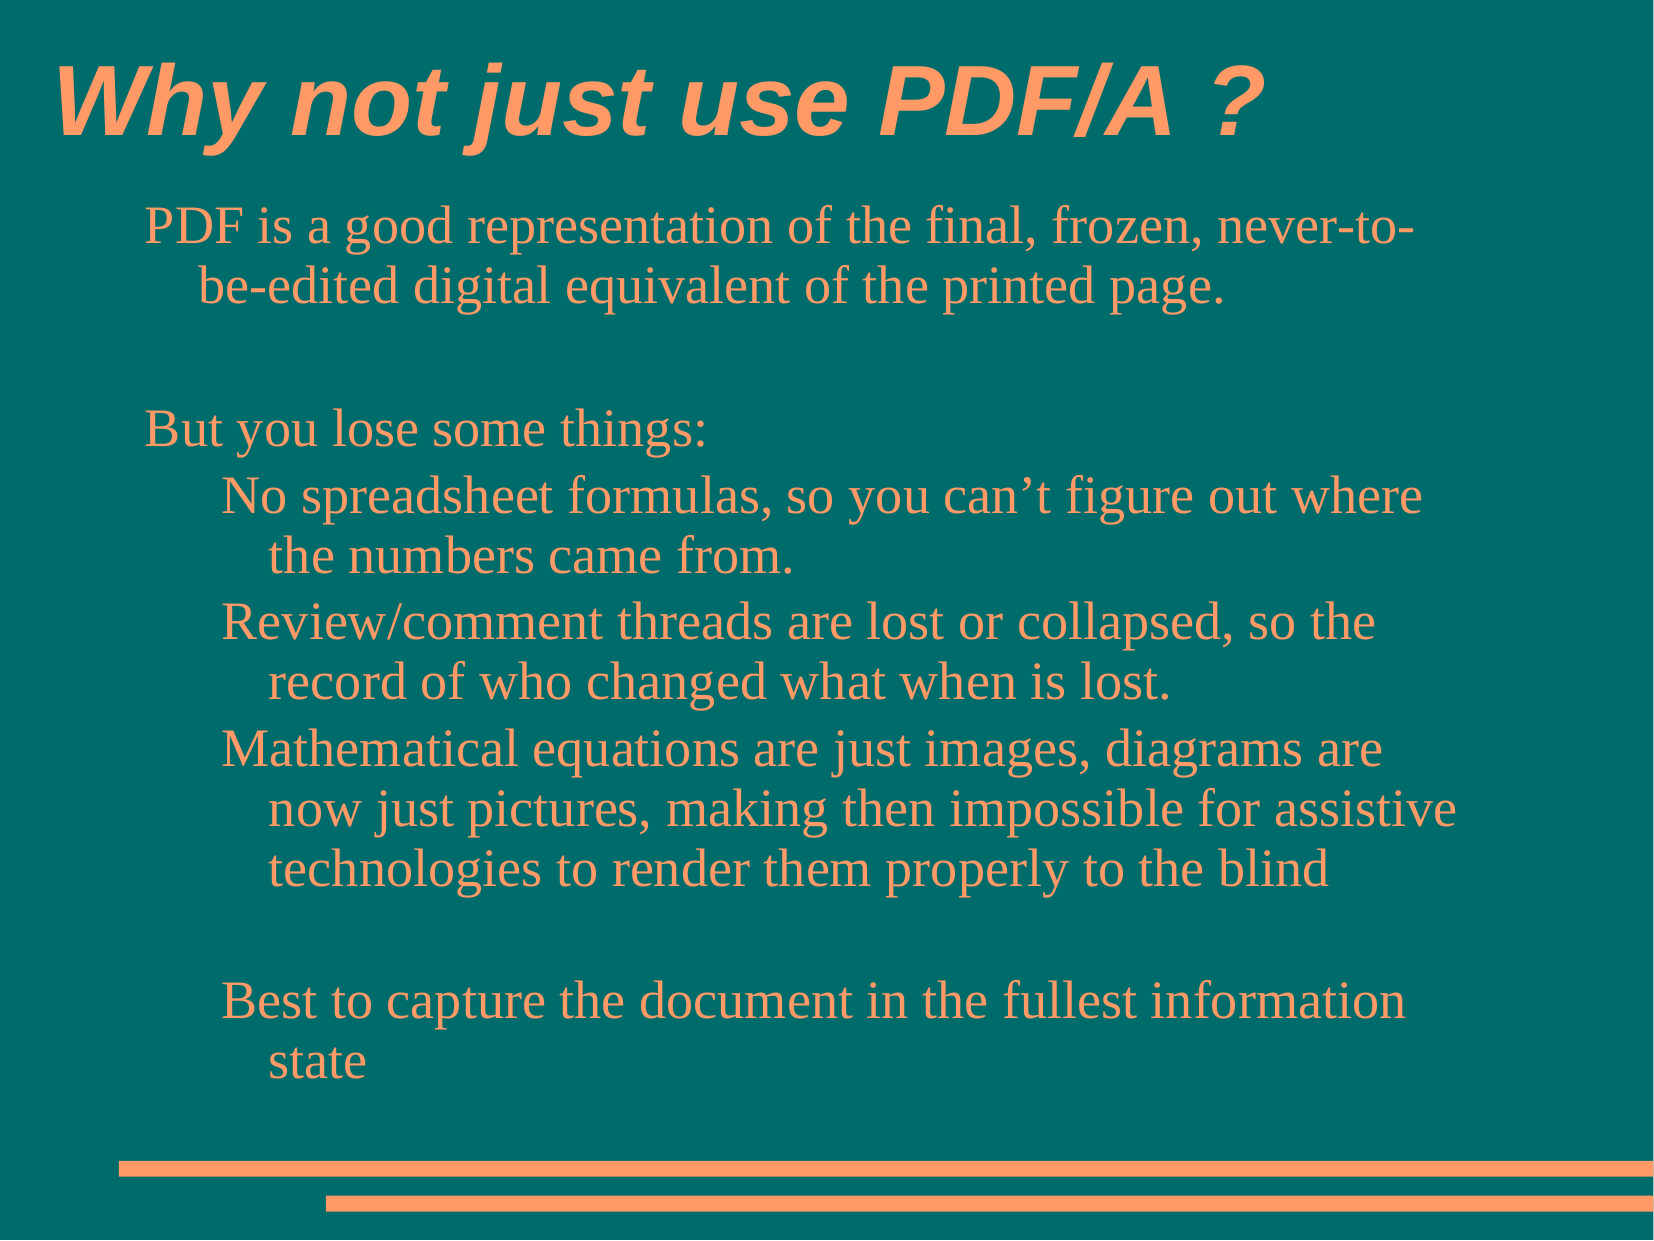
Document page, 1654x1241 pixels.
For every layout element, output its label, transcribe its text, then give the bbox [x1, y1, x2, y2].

list PDF is a good representation of the final, frozen, never-to-be-edited digital equivalent of the printed page. But you lose some things: No spreadsheet formulas, so you can’t figure out where the numbers came from. Review/comment threads are lost or collapsed, so the record of who changed what when is lost. Mathematical equations are just images, diagrams are now just pictures, making then impossible for assistive technologies to render them properly to the blind Best to capture the document in the fullest information state [112, 187, 1478, 1241]
title Why not just use PDF/A ? [37, 37, 1569, 165]
